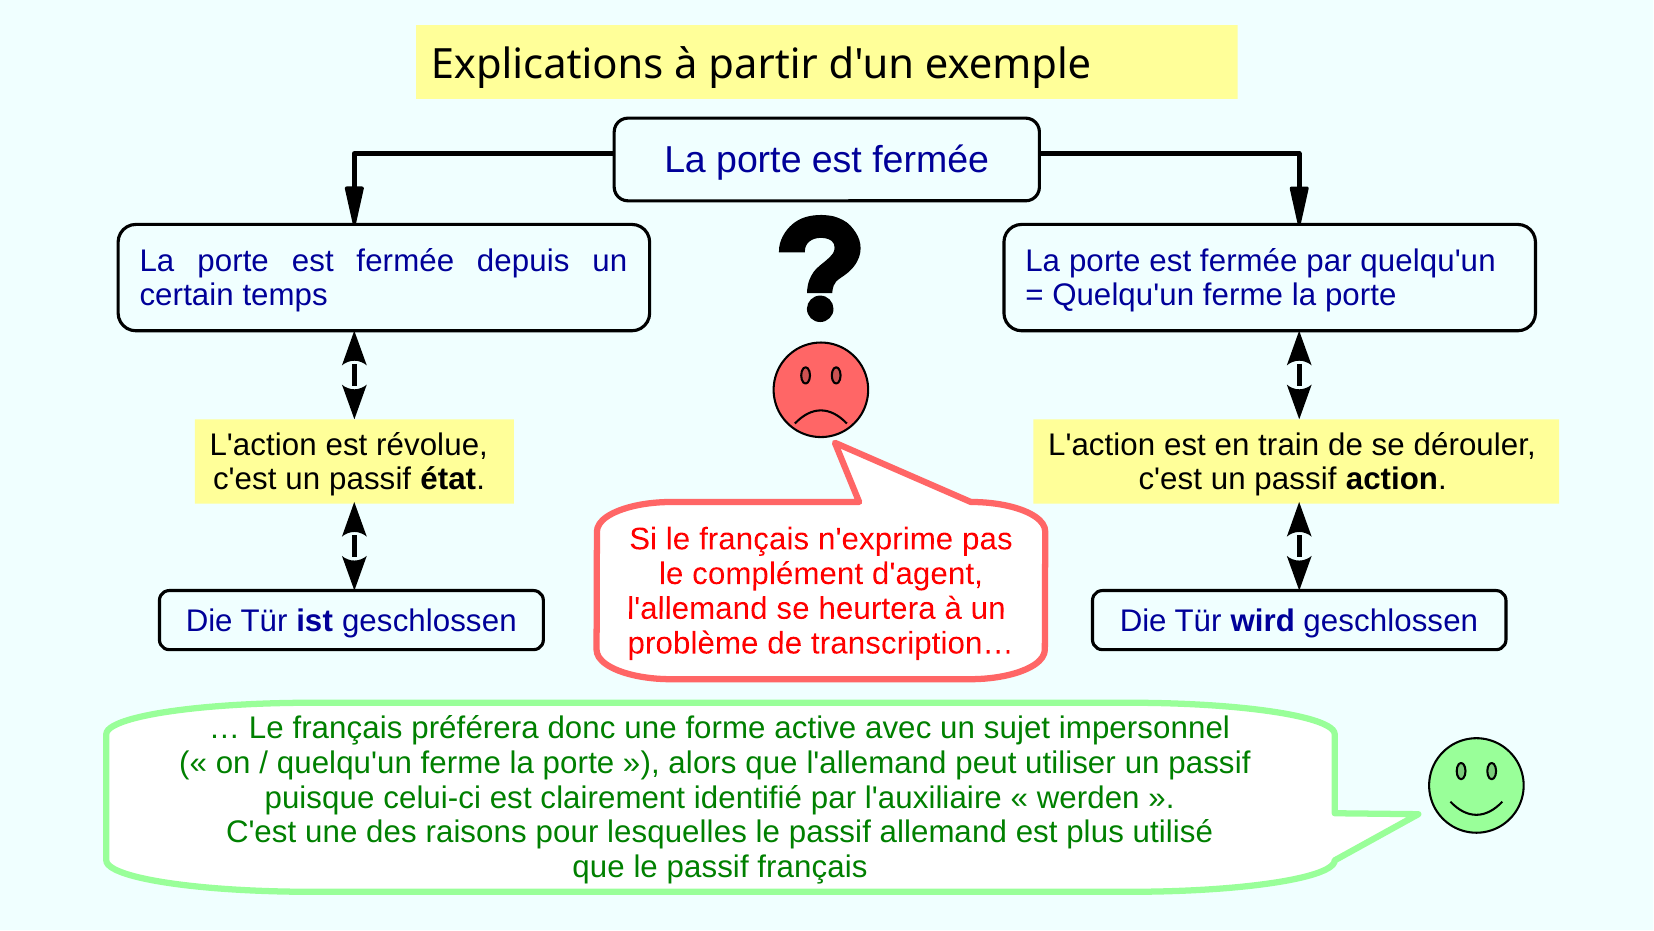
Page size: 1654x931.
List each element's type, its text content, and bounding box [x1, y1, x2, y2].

text_box Explications à partir d'un exemple [416, 25, 1238, 99]
text_box La porte est fermée depuis un certain temps [118, 224, 650, 331]
text_box Die Tür wird geschlossen [1092, 590, 1506, 650]
picture [746, 194, 900, 343]
text_box [1429, 738, 1524, 833]
text_box Die Tür ist geschlossen [159, 590, 544, 650]
text_box Si le français n'exprime pas le complément d'agent, l'allemand se heurtera à un problème de transcription… [596, 442, 1046, 680]
text_box [773, 343, 869, 438]
text_box La porte est fermée [614, 118, 1040, 201]
text_box L'action est en train de se dérouler, c'est un passif action. [1033, 419, 1560, 504]
text_box … Le français préférera donc une forme active avec un sujet impersonnel (« on / quelqu'un ferme la porte »), alors que l'allemand peut utiliser un passif puisque celui-ci est clairement identifié par l'auxiliaire « werden ». C'est une des raisons pour lesquelles le passif allemand est plus utilisé que le passif français [106, 702, 1419, 892]
text_box La porte est fermée par quelqu'un = Quelqu'un ferme la porte [1003, 224, 1536, 331]
text_box L'action est révolue, c'est un passif état. [194, 419, 514, 504]
